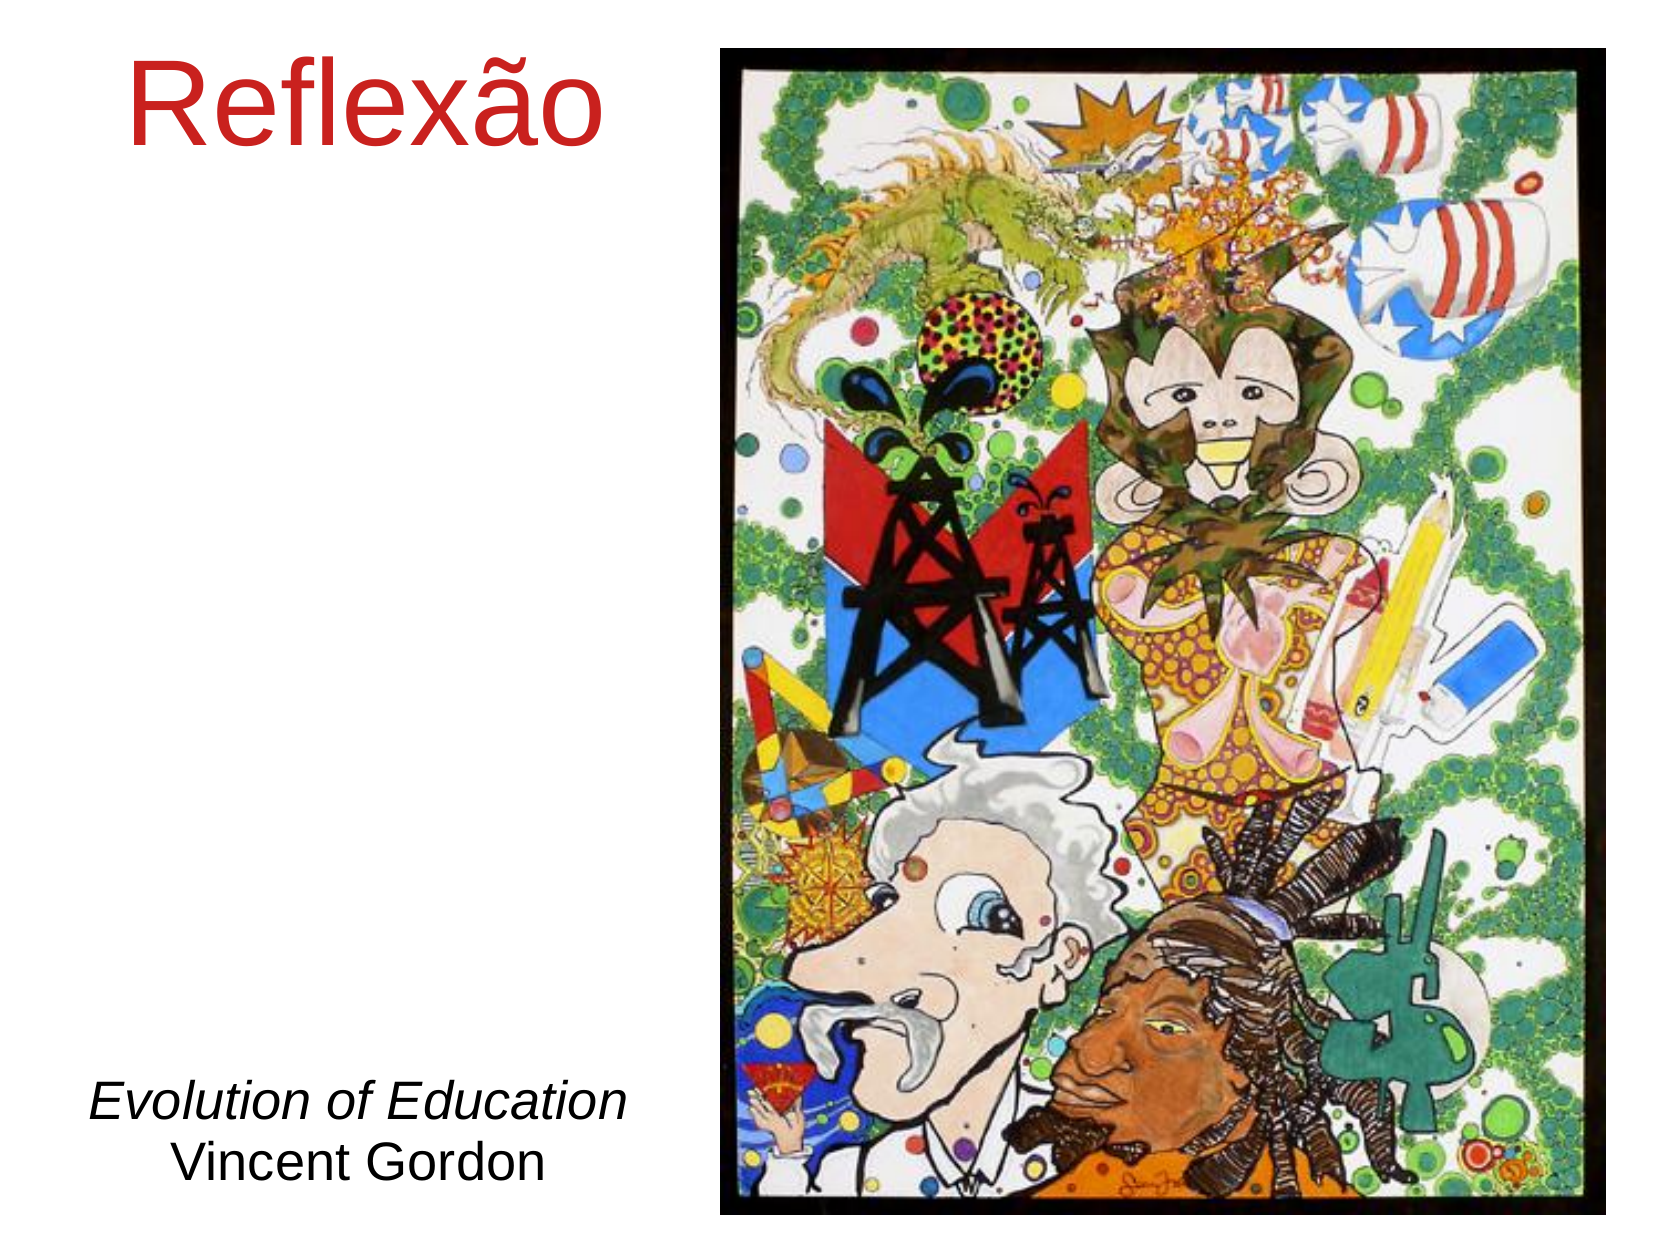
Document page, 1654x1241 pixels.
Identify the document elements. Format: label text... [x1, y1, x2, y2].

picture [720, 48, 1606, 1216]
text_box Evolution of Education Vincent Gordon [216, 1019, 502, 1241]
title Reflexão [0, 0, 1111, 208]
